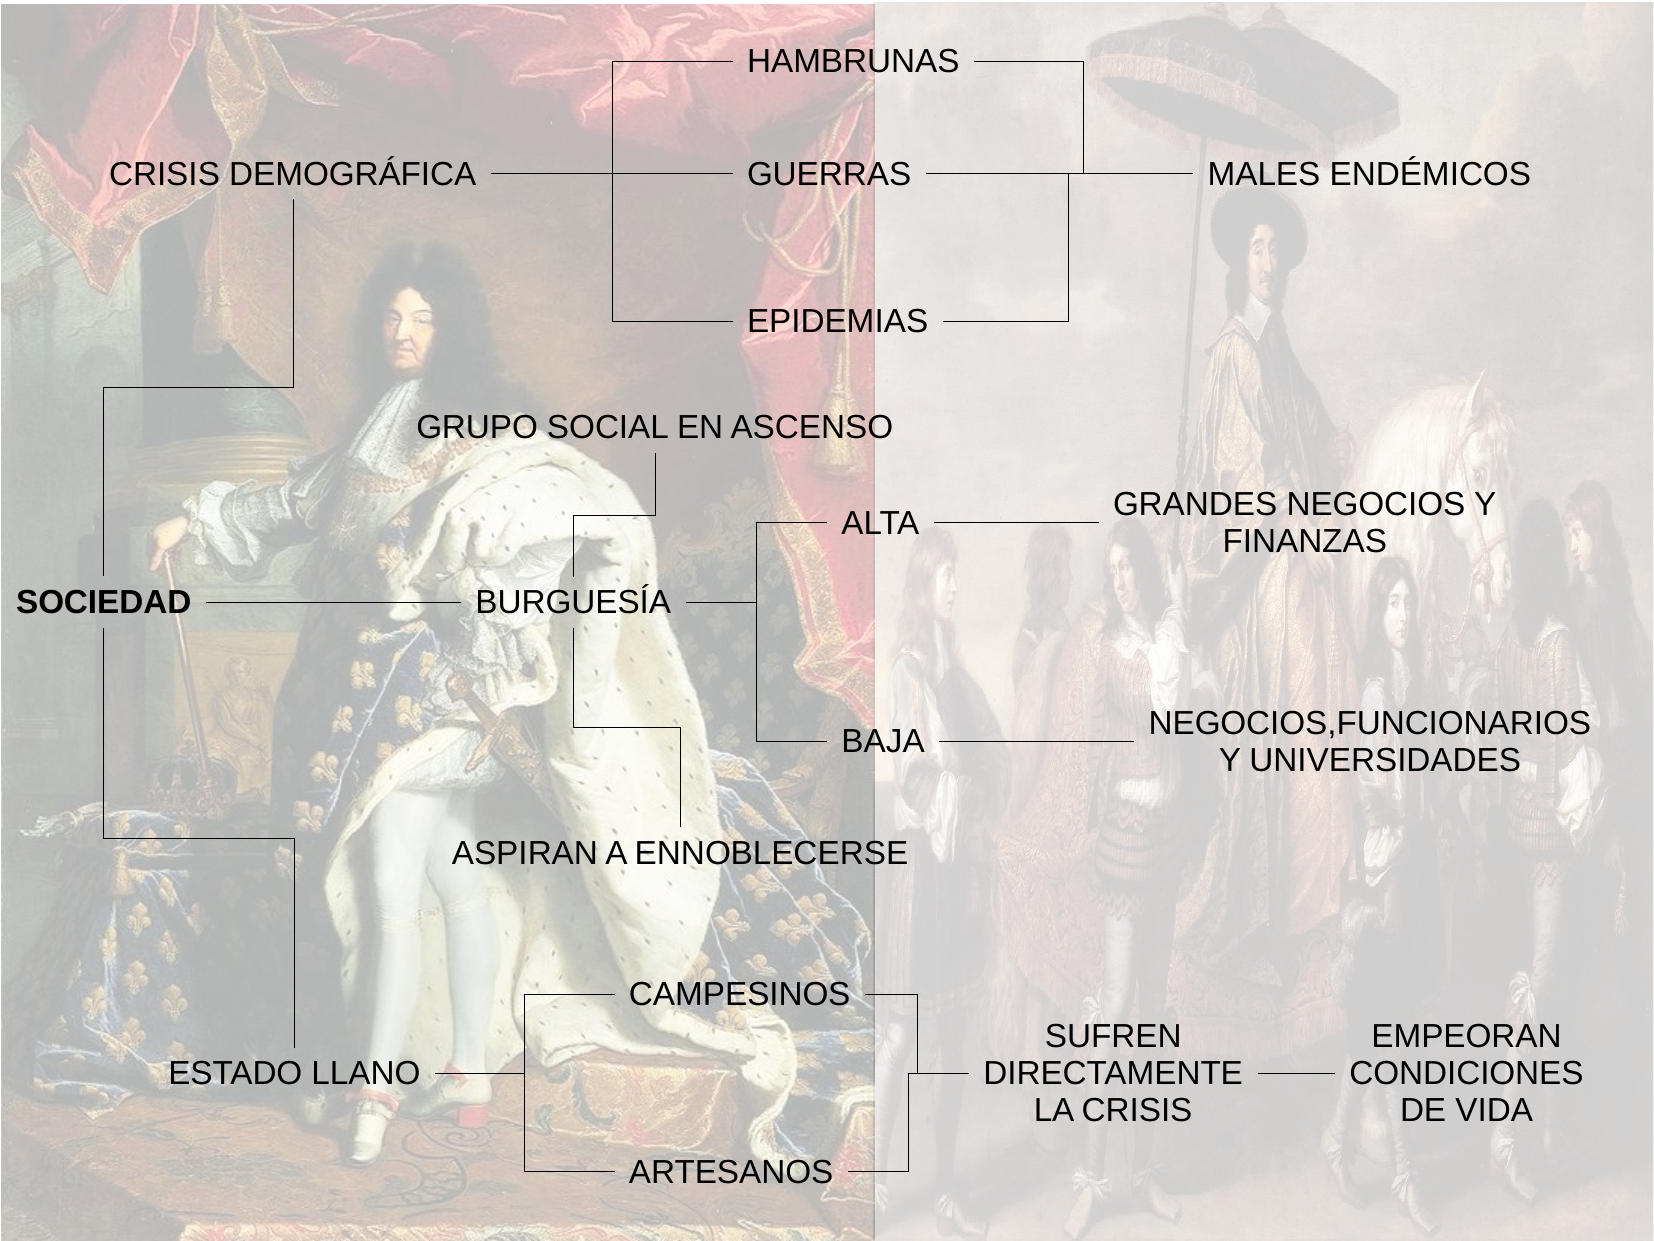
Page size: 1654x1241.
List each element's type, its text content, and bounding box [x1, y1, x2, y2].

text_box ASPIRAN A ENNOBLECERSE [437, 826, 924, 879]
text_box GUERRAS [732, 147, 927, 200]
text_box GRUPO SOCIAL EN ASCENSO [401, 401, 909, 454]
text_box BAJA [826, 715, 940, 768]
text_box EPIDEMIAS [732, 295, 944, 348]
text_box MALES ENDÉMICOS [1192, 147, 1547, 200]
text_box SOCIEDAD [1, 575, 206, 629]
text_box BURGUESÍA [460, 576, 687, 629]
text_box ARTESANOS [614, 1145, 849, 1198]
text_box NEGOCIOS,FUNCIONARIOS Y UNIVERSIDADES [1133, 696, 1607, 787]
text_box EMPEORAN CONDICIONES DE VIDA [1334, 1009, 1599, 1137]
text_box ALTA [826, 496, 935, 550]
text_box ESTADO LLANO [153, 1047, 436, 1100]
picture [525, 995, 917, 1171]
text_box CRISIS DEMOGRÁFICA [94, 147, 492, 200]
picture [613, 174, 1068, 321]
picture [613, 62, 1083, 173]
text_box SUFREN DIRECTAMENTE LA CRISIS [968, 1009, 1259, 1137]
text_box CAMPESINOS [614, 968, 866, 1021]
text_box HAMBRUNAS [732, 35, 975, 88]
text_box GRANDES NEGOCIOS Y FINANZAS [1098, 478, 1512, 568]
picture [1, 2, 1654, 1241]
